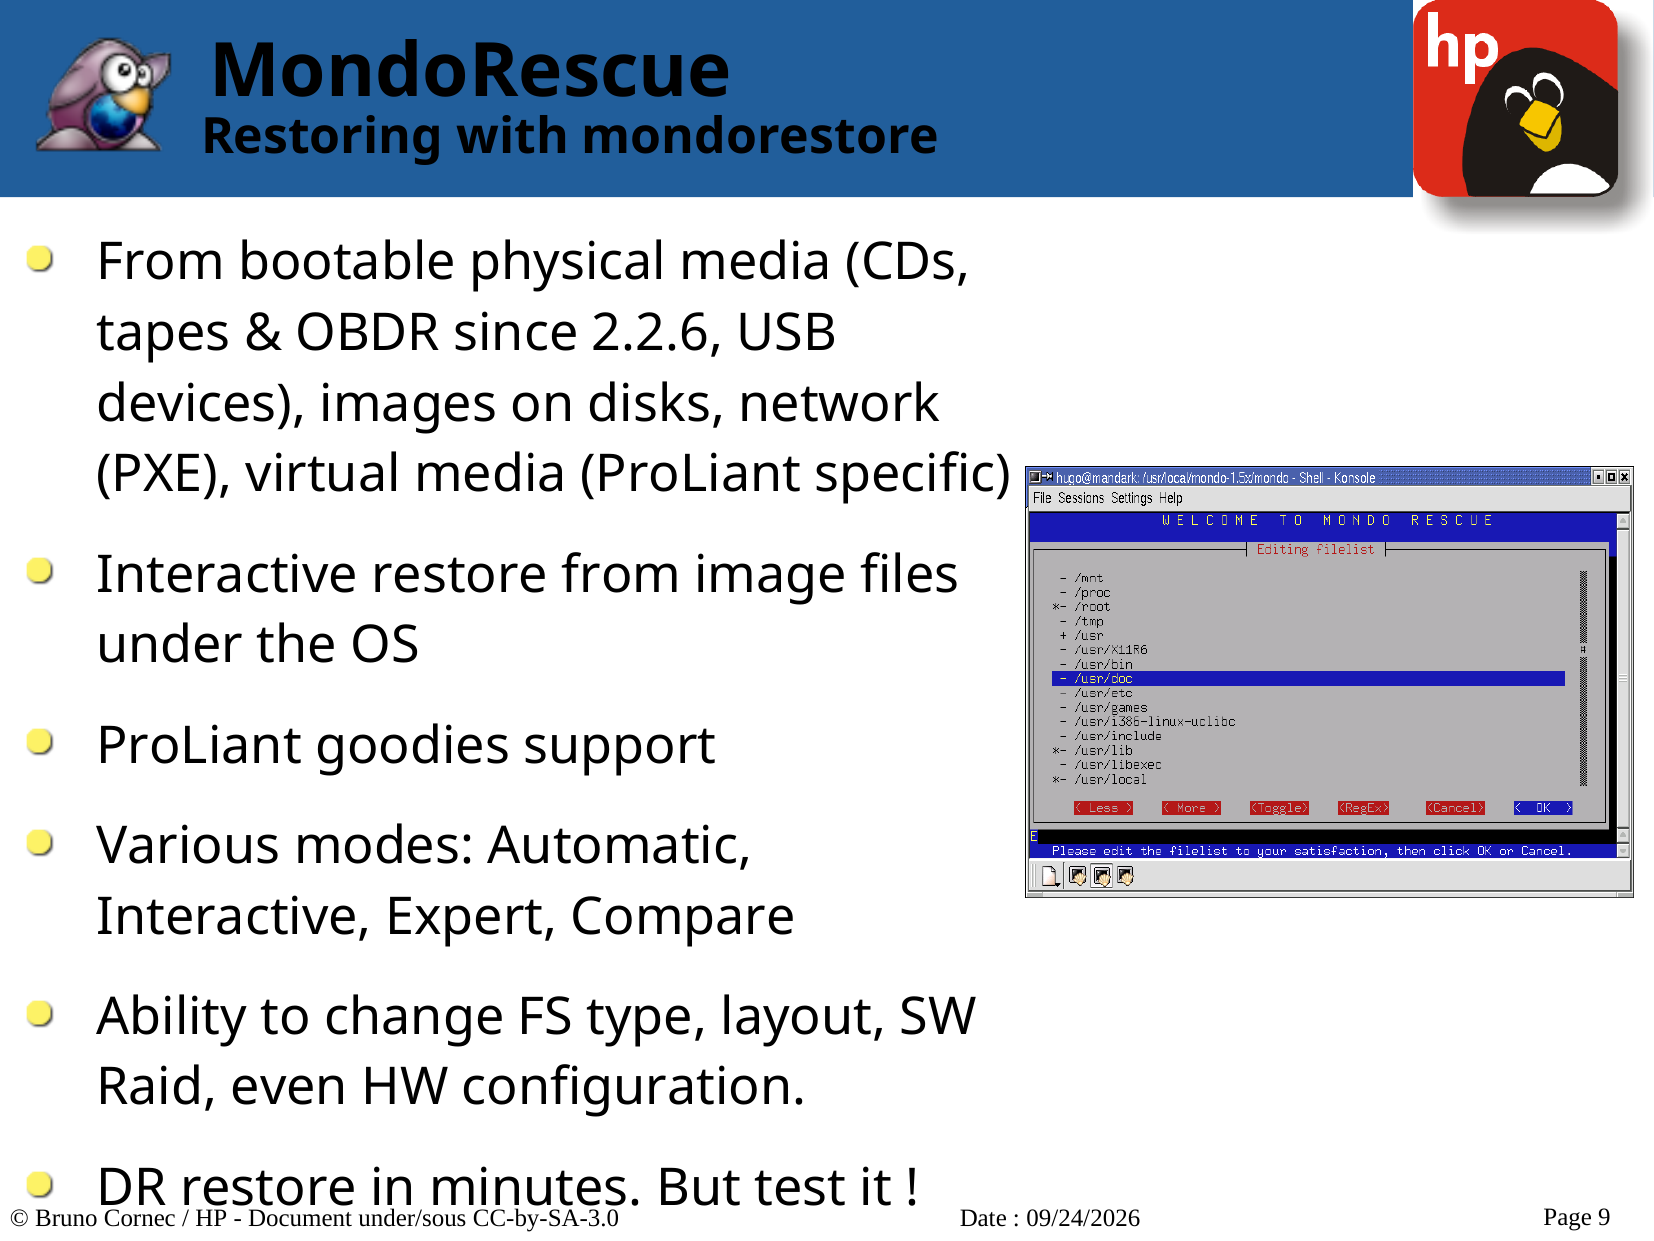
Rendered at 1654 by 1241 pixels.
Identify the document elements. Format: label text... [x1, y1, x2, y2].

title Restoring with mondorestore [201, 32, 1190, 241]
picture [1413, 0, 1654, 235]
list From bootable physical media (CDs, tapes & OBDR since 2.2.6, USB devices), images on disks, network (PXE), virtual media (ProLiant specific) Interactive restore from image files under the OS ProLiant goodies support Various modes: Automatic, Interactive, Expert, Compare Ability to change FS type, layout, SW Raid, even HW configuration. DR restore in minutes. But test it ! [13, 223, 1032, 1226]
picture [0, 0, 211, 199]
picture [1025, 466, 1634, 898]
